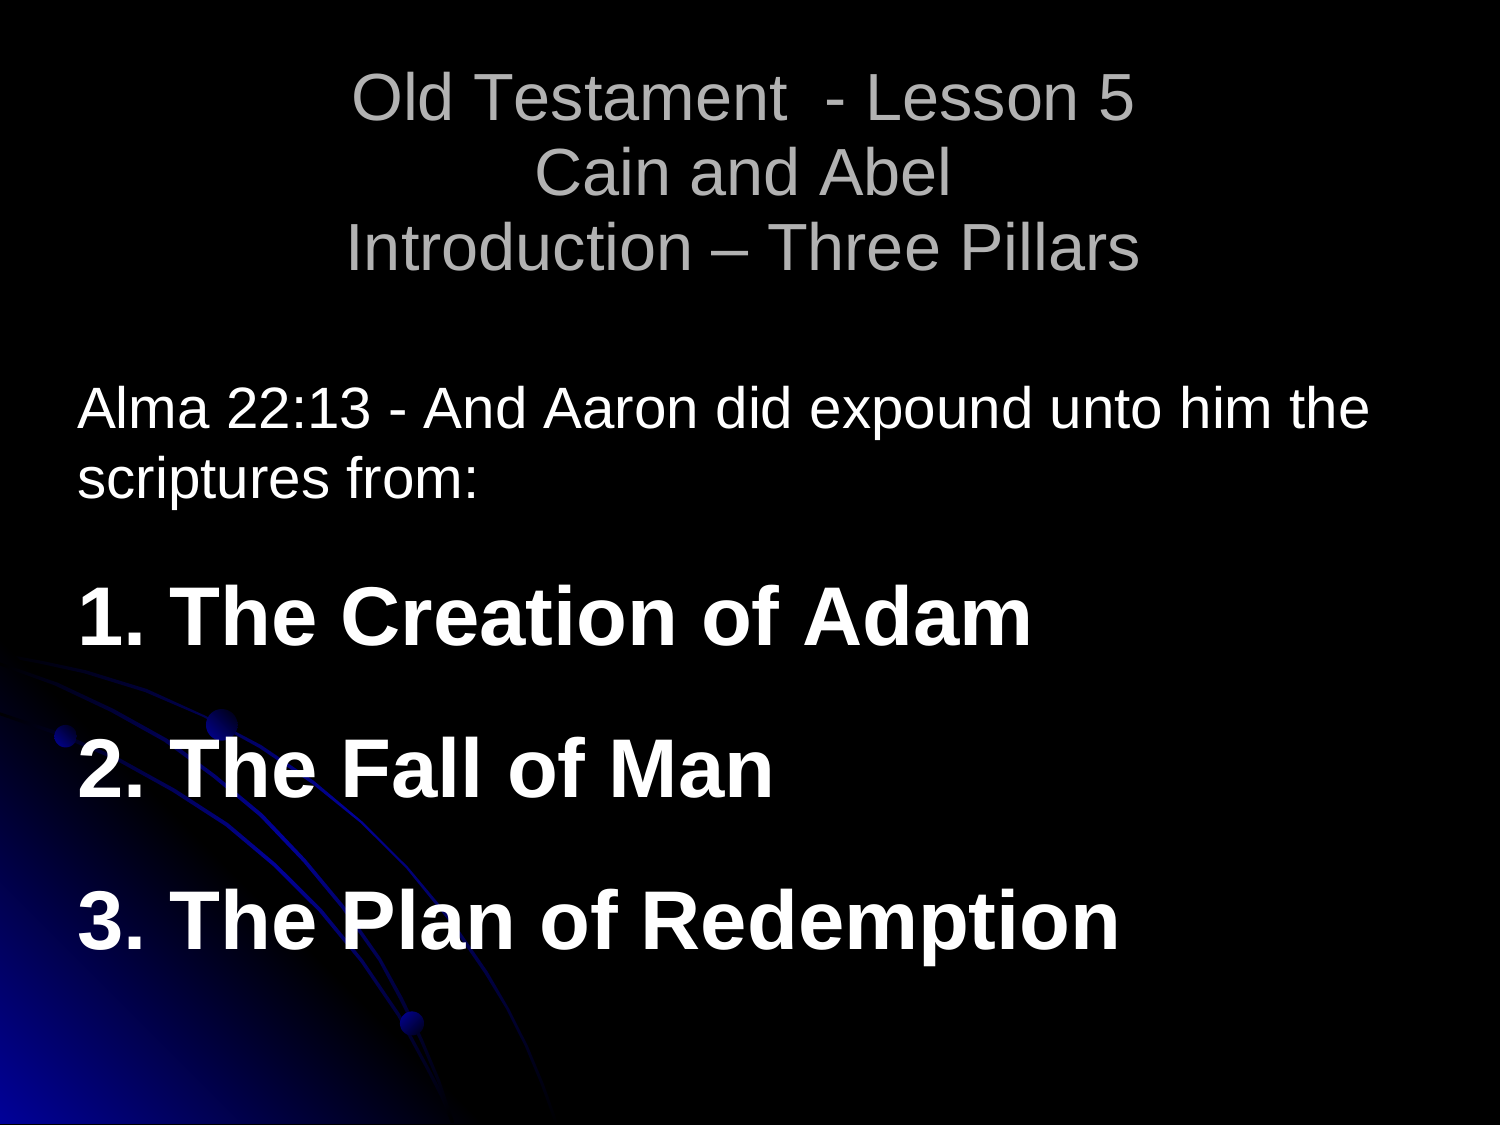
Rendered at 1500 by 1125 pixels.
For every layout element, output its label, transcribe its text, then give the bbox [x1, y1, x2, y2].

text_box Alma 22:13 - And Aaron did expound unto him the scriptures from: 1. The Creation of Adam 2. The Fall of Man 3. The Plan of Redemption [62, 362, 1438, 974]
title Old Testament - Lesson 5 Cain and Abel Introduction – Three Pillars [62, 44, 1426, 301]
